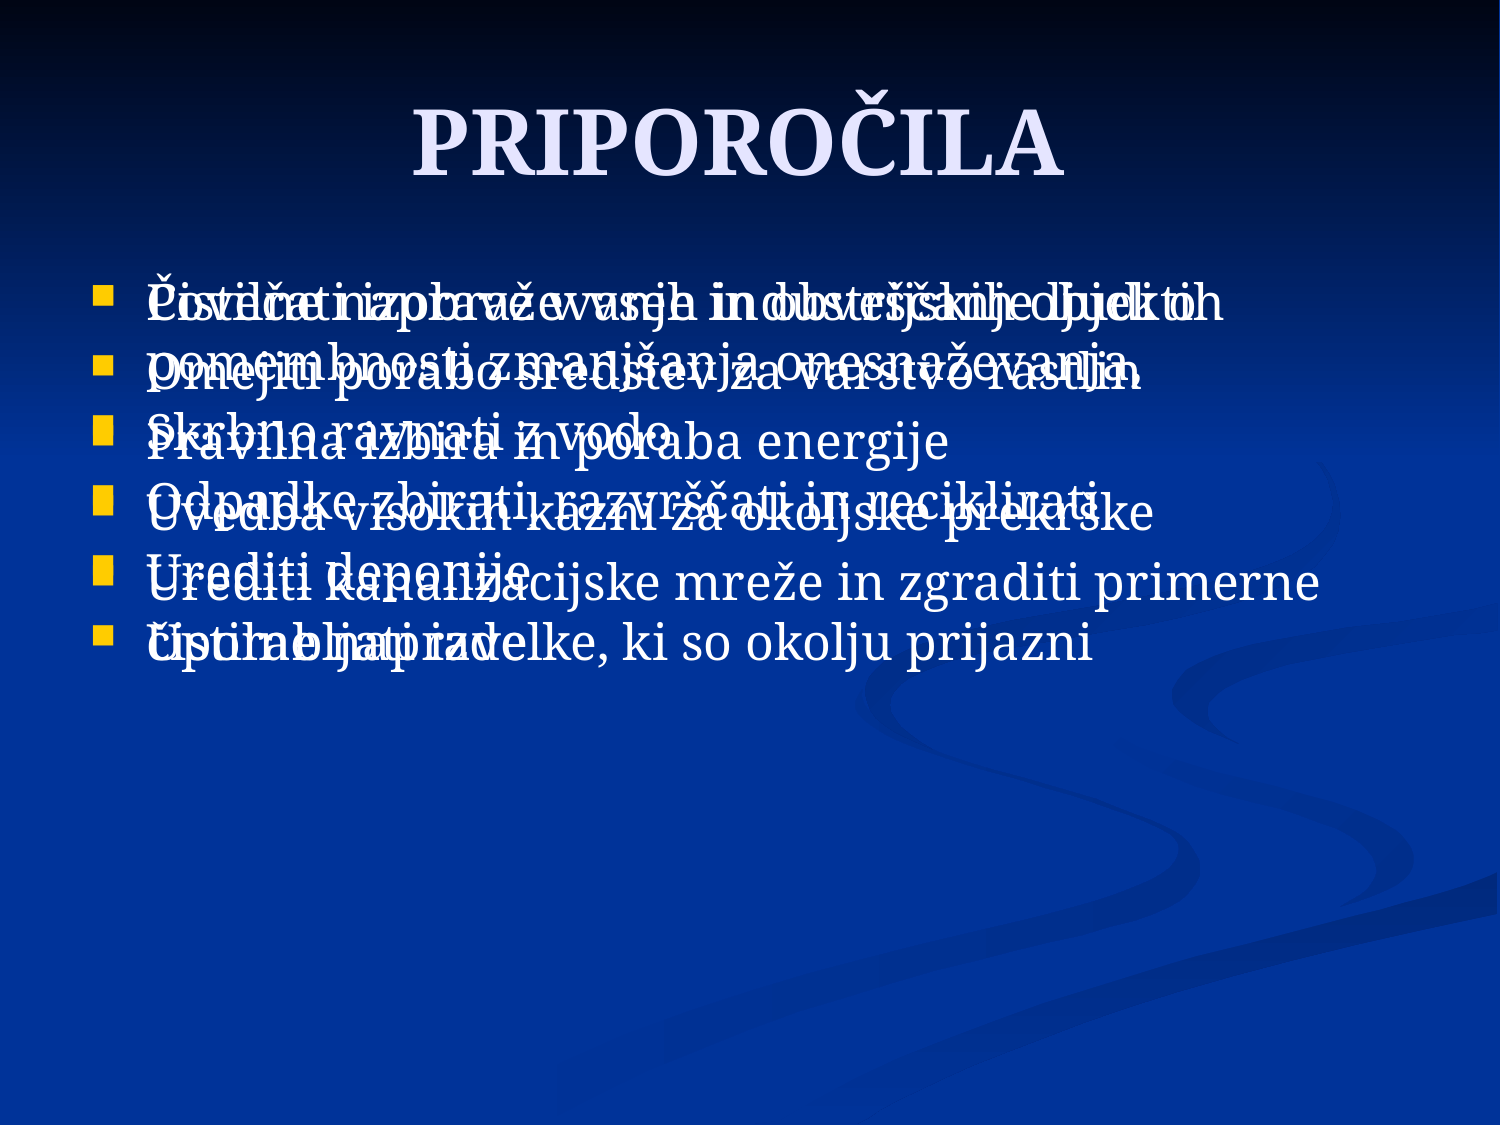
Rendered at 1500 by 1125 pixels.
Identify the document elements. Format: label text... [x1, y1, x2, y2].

list Čistilne naprave v vseh industrijskih objektih Omejiti porabo sredstev za varstvo rastlin Pravilna izbira in poraba energije Uvedba visokih kazni za okoljske prekrške Urediti kanalizacijske mreže in zgraditi primerne čistilne naprave [75, 262, 1425, 1005]
title PRIPOROČILA [75, 45, 1425, 233]
